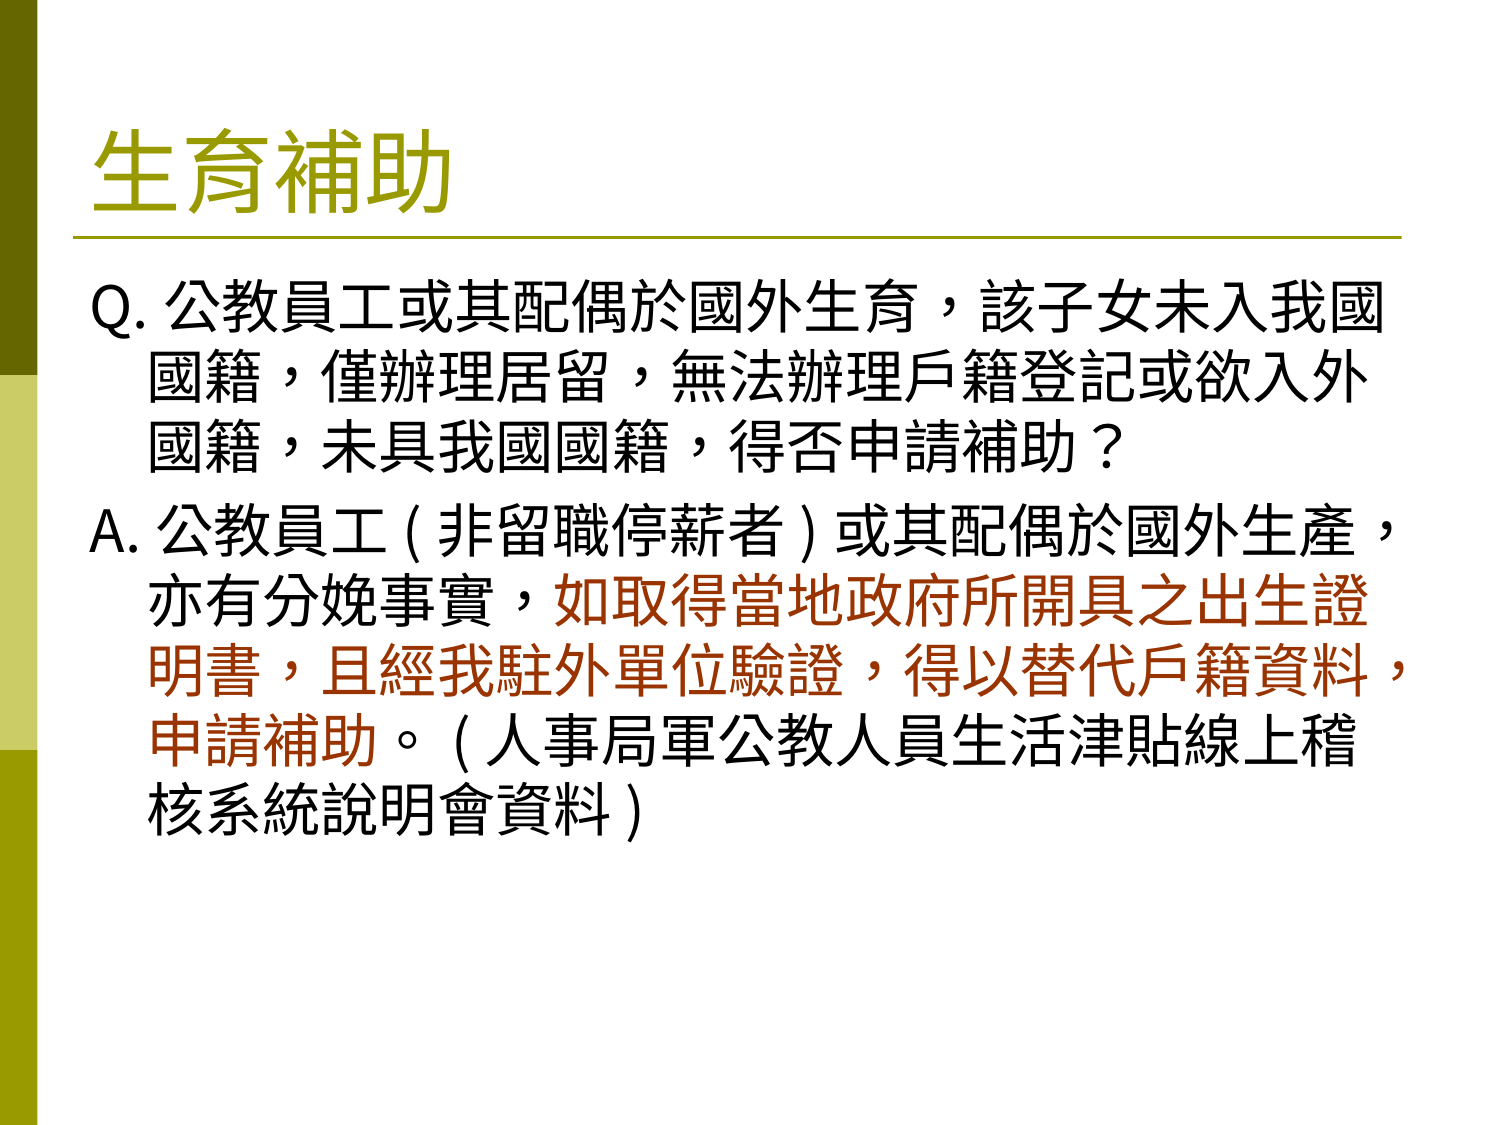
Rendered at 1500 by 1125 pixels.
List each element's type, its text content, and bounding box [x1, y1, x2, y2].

title 生育補助 [75, 45, 1426, 233]
list Q.公教員工或其配偶於國外生育，該子女未入我國國籍，僅辦理居留，無法辦理戶籍登記或欲入外國籍，未具我國國籍，得否申請補助？ A.公教員工(非留職停薪者)或其配偶於國外生產，亦有分娩事實，如取得當地政府所開具之出生證明書，且經我駐外單位驗證，得以替代戶籍資料，申請補助。(人事局軍公教人員生活津貼線上稽核系統說明會資料) [75, 262, 1426, 1006]
